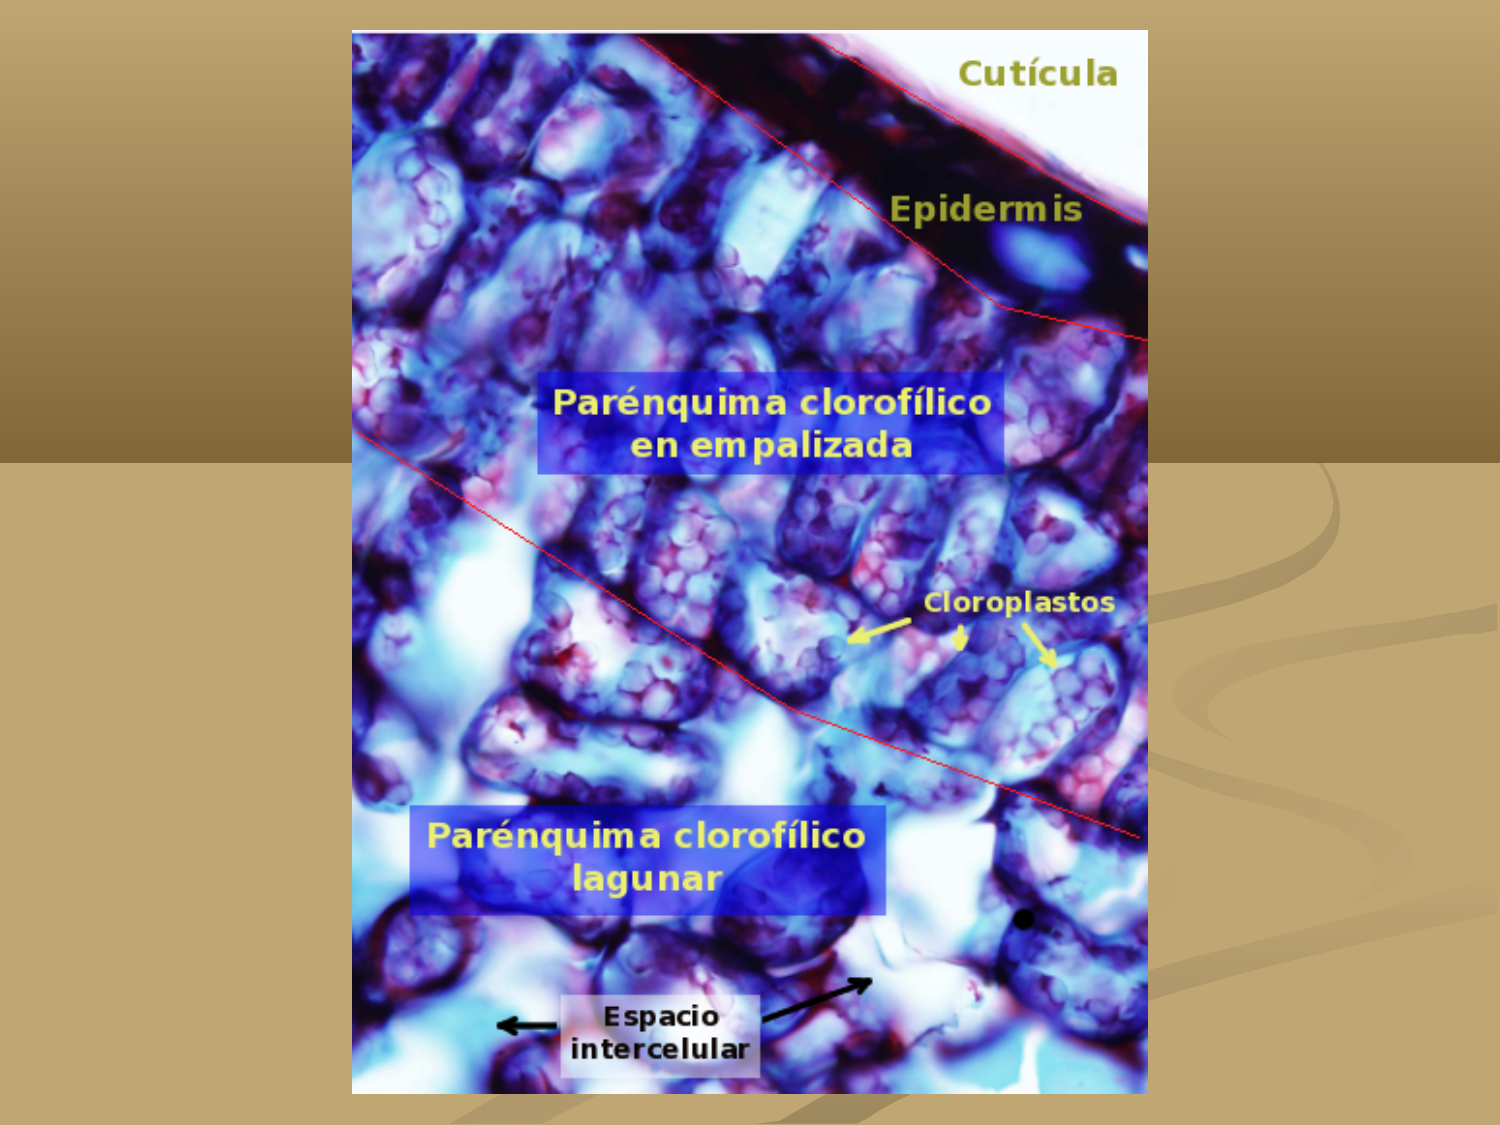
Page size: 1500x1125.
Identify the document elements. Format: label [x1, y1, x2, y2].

picture [352, 30, 1148, 1094]
